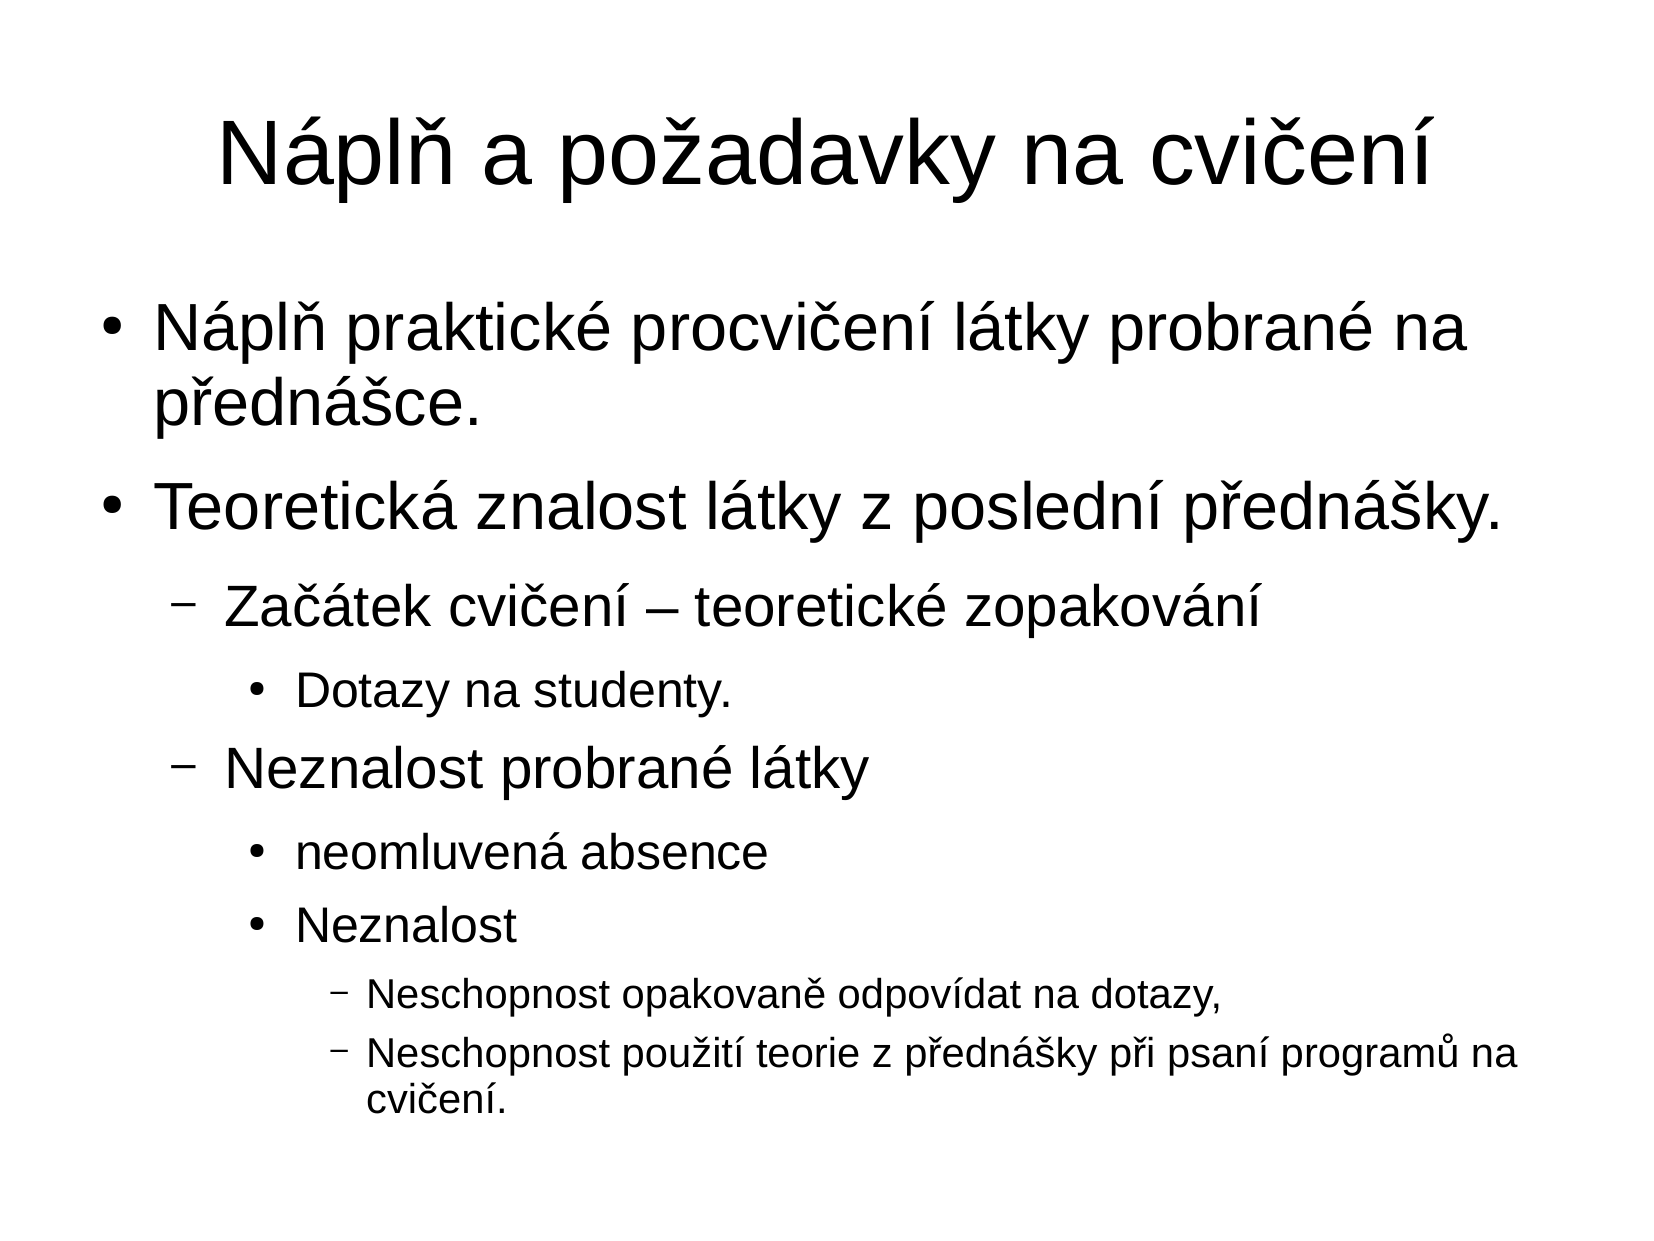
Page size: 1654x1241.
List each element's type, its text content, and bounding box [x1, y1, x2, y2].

title Náplň a požadavky na cvičení [82, 49, 1571, 257]
list Náplň praktické procvičení látky probrané na přednášce. Teoretická znalost látky z poslední přednášky. Začátek cvičení – teoretické zopakování Dotazy na studenty. Neznalost probrané látky neomluvená absence Neznalost Neschopnost opakovaně odpovídat na dotazy, Neschopnost použití teorie z přednášky při psaní programů na cvičení. [82, 290, 1538, 1010]
